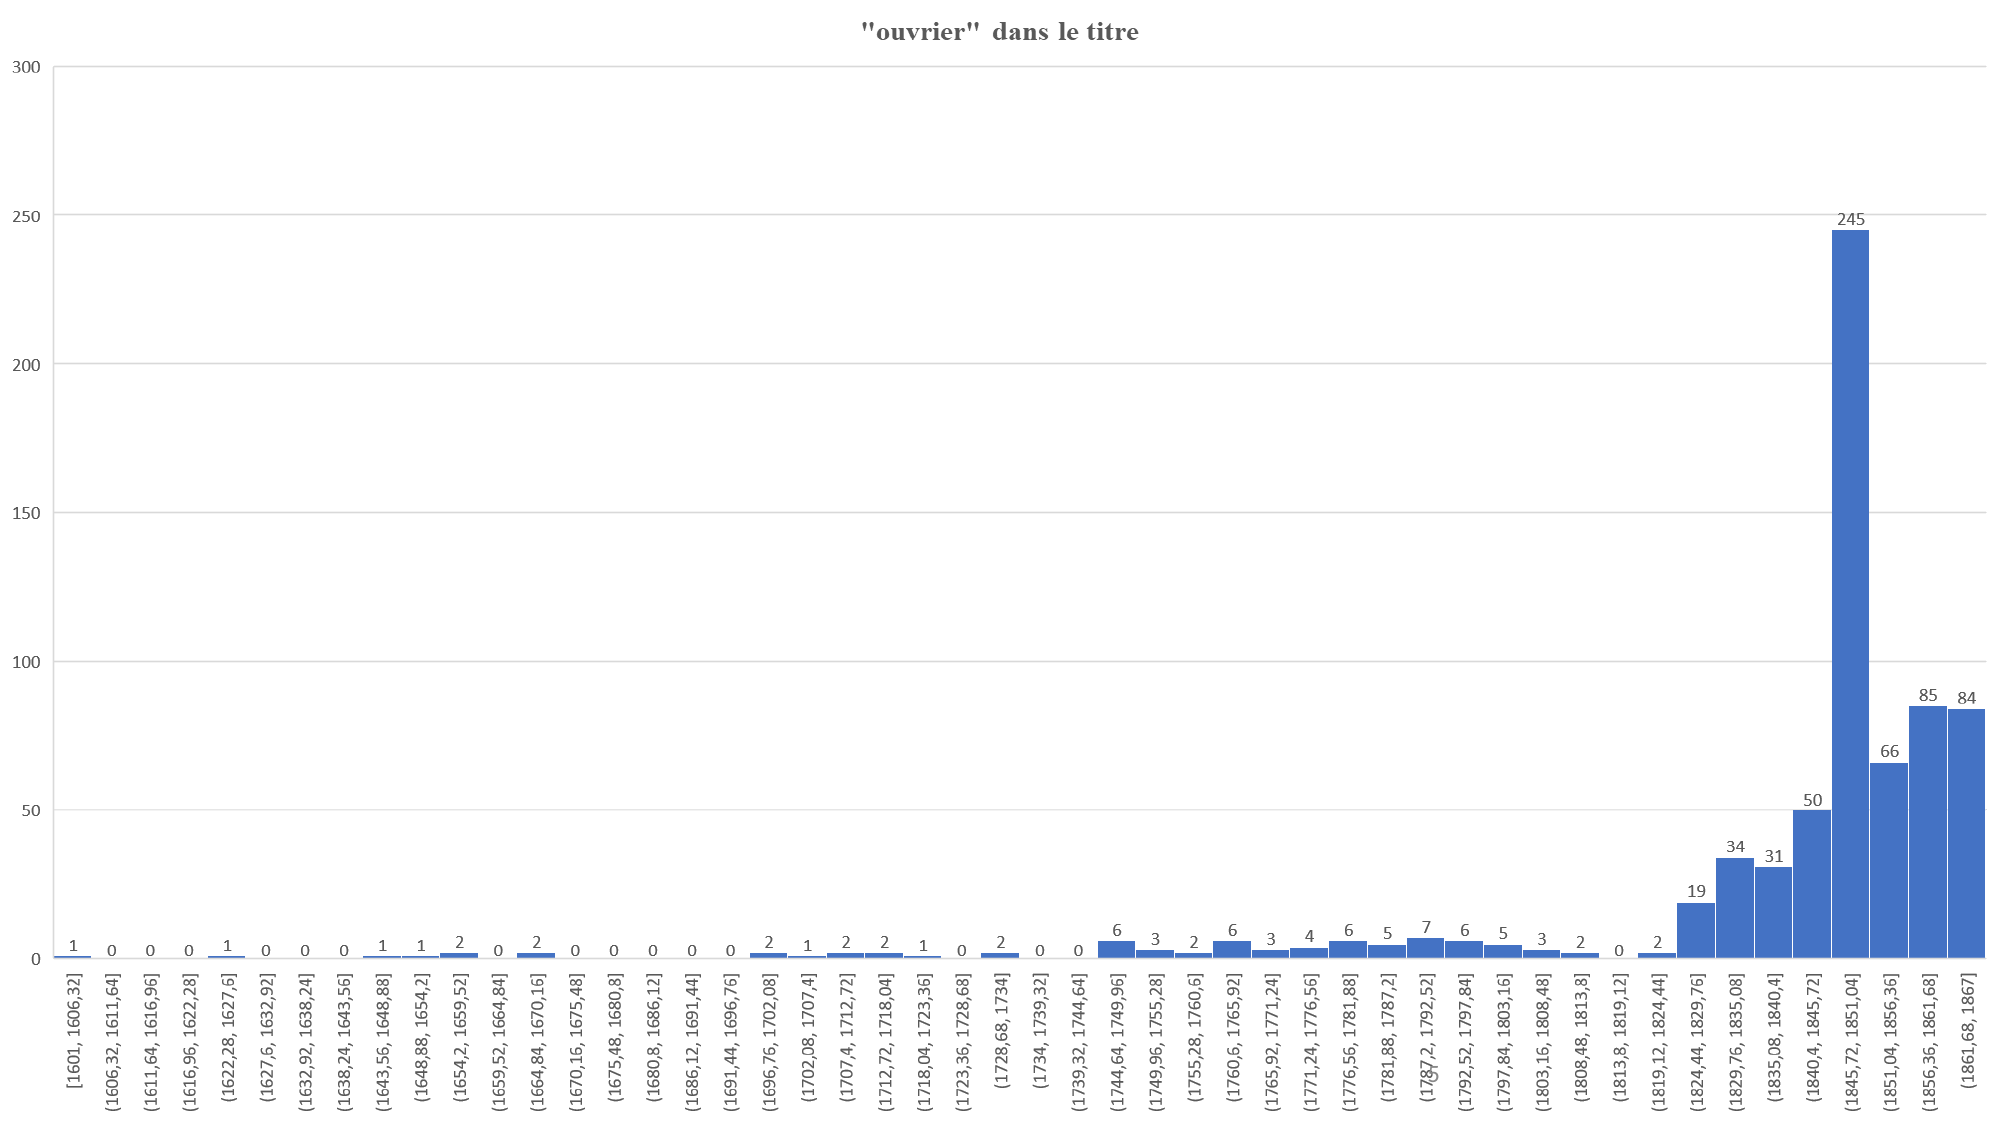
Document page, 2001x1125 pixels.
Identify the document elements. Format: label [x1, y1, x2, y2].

picture [0, 3, 2000, 1125]
text_box [1412, 1042, 1863, 1103]
